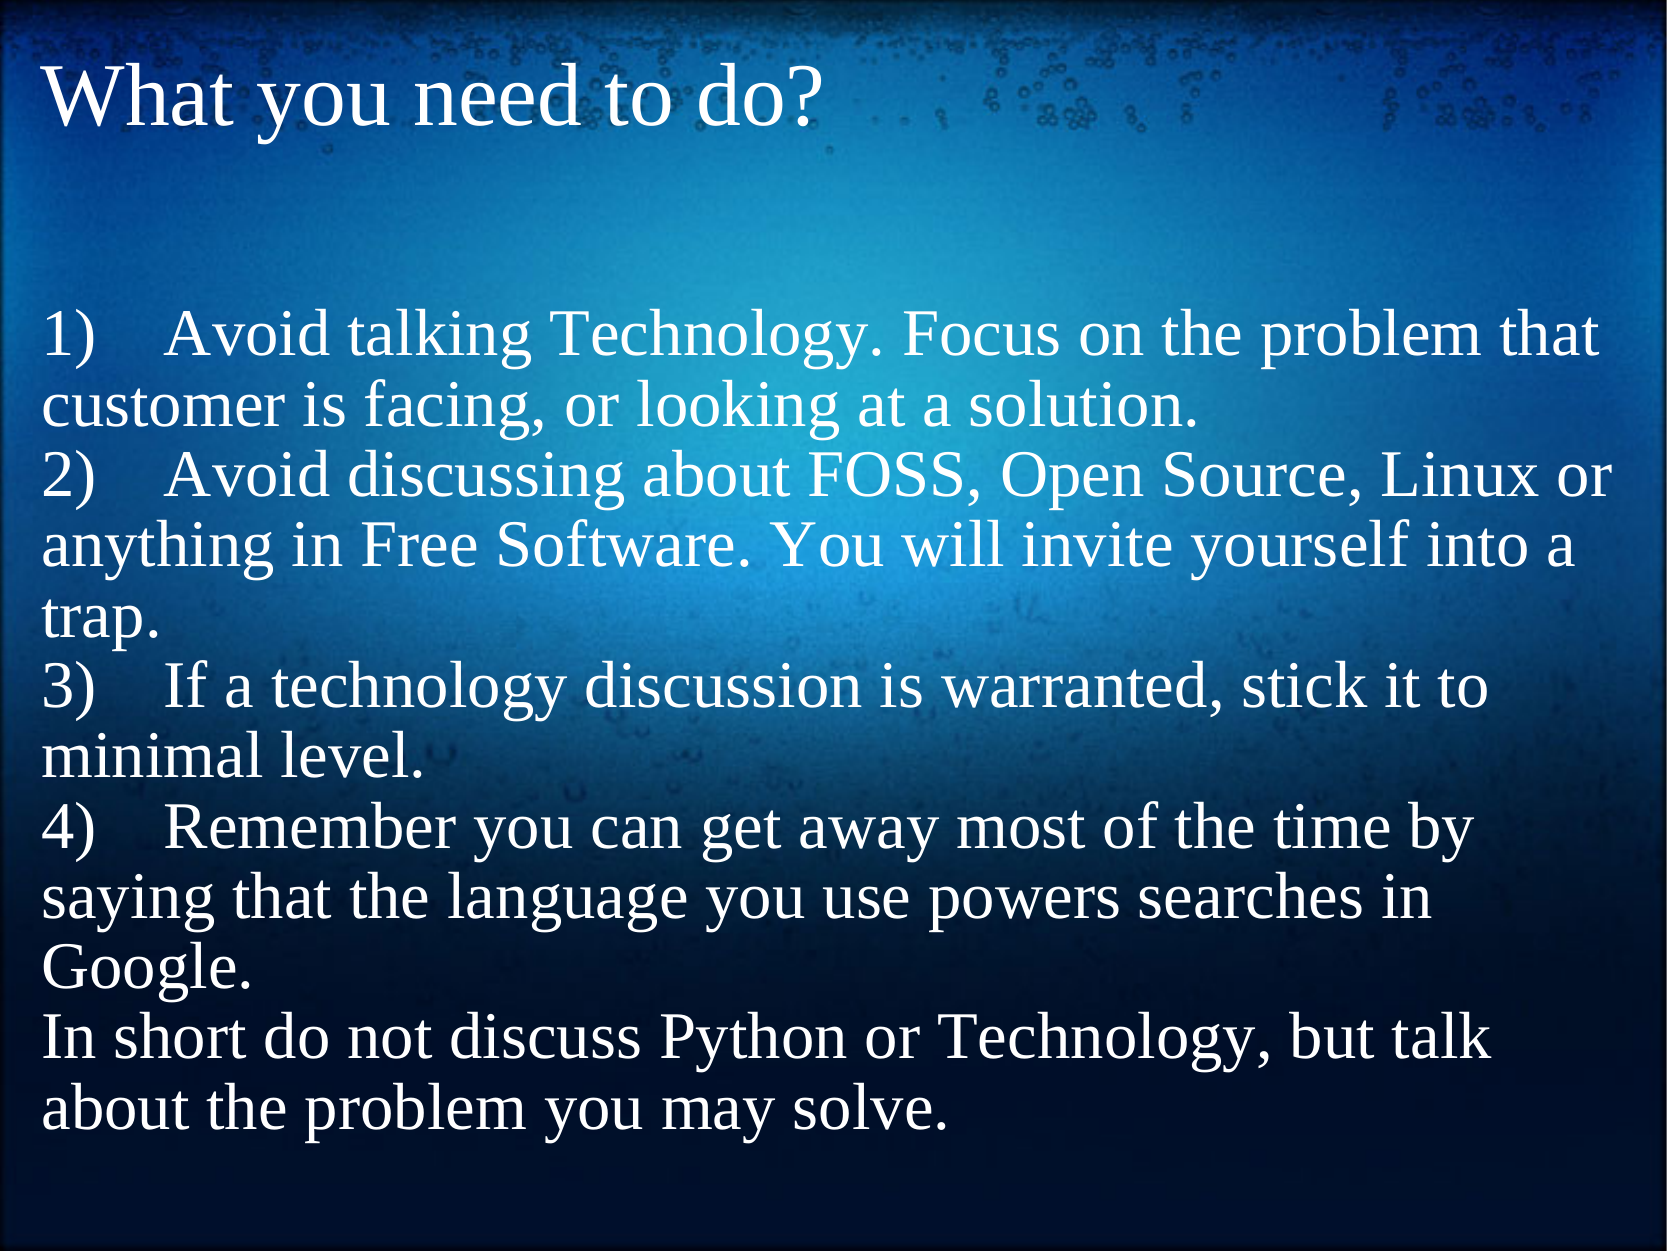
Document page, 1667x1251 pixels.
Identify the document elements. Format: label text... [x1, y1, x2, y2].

picture [0, 0, 1667, 1251]
list 1) Avoid talking Technology. Focus on the problem that customer is facing, or looking at a solution. 2) Avoid discussing about FOSS, Open Source, Linux or anything in Free Software. You will invite yourself into a trap. 3) If a technology discussion is warranted, stick it to minimal level. 4) Remember you can get away most of the time by saying that the language you use powers searches in Google. In short do not discuss Python or Technology, but talk about the problem you may solve. [41, 299, 1628, 1251]
title What you need to do? [40, 50, 1627, 201]
